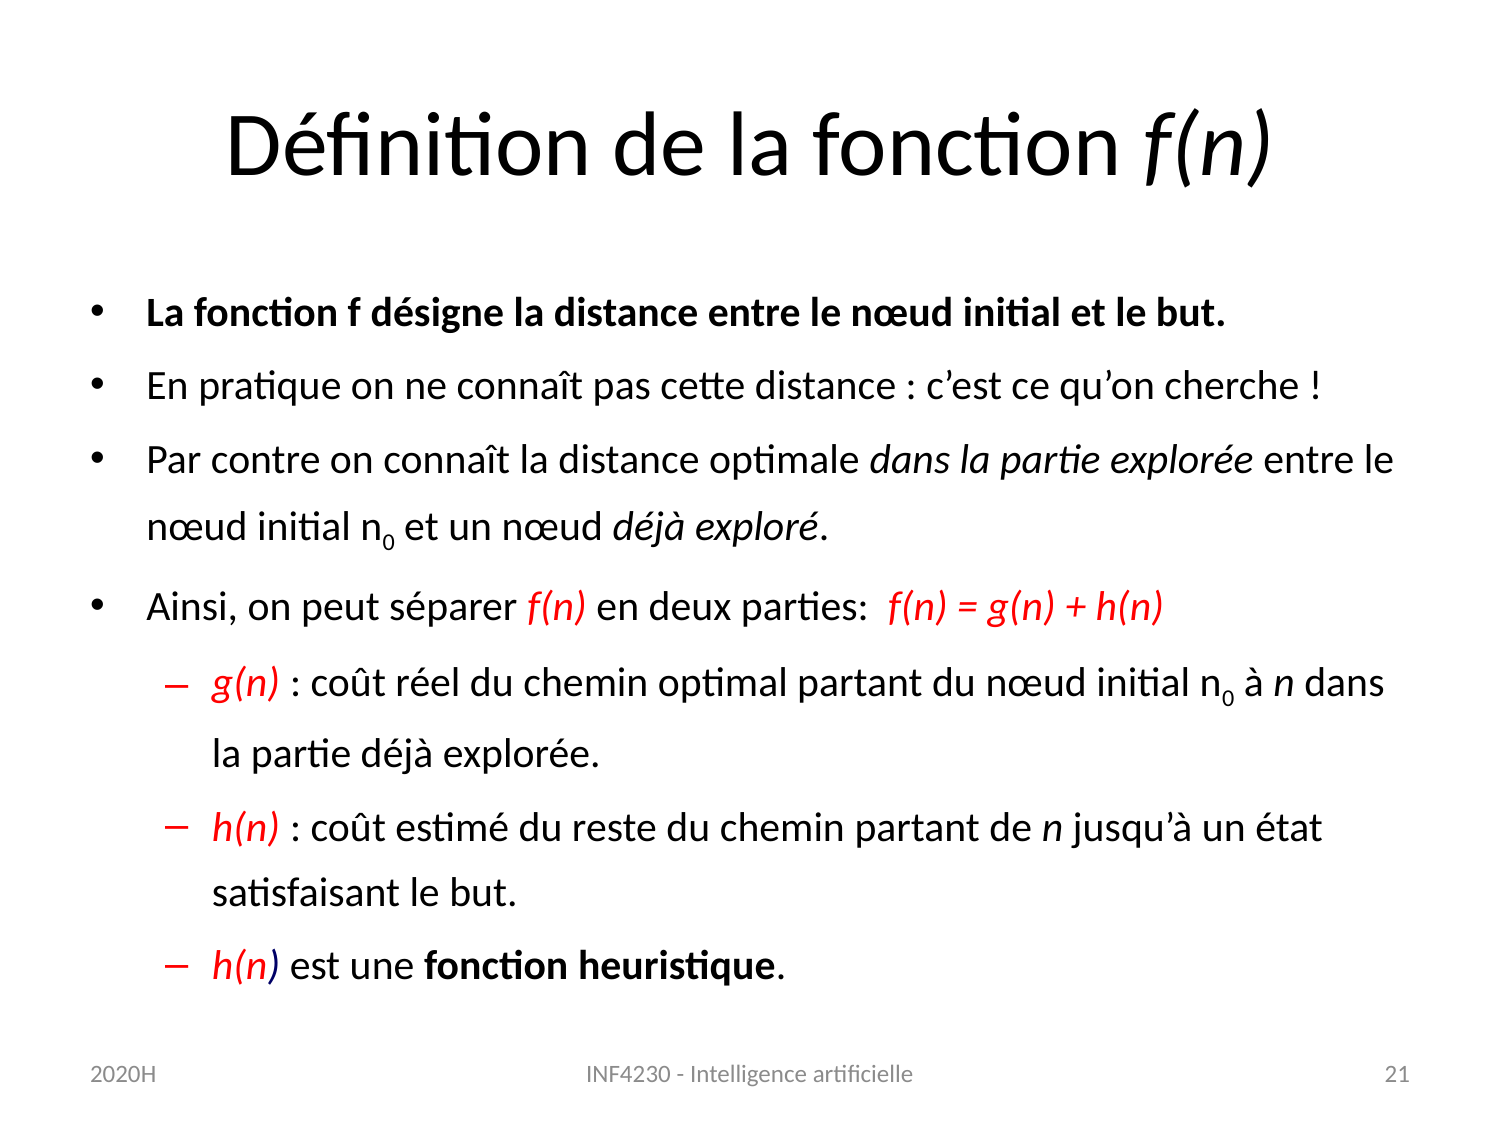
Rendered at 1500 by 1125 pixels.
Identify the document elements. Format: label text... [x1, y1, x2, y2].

footer INF4230 - Intelligence artificielle [512, 1042, 988, 1103]
list La fonction f désigne la distance entre le nœud initial et le but. En pratique on ne connaît pas cette distance : c’est ce qu’on cherche ! Par contre on connaît la distance optimale dans la partie explorée entre le nœud initial n0 et un nœud déjà exploré. Ainsi, on peut séparer f(n) en deux parties: f(n) = g(n) + h(n) g(n) : coût réel du chemin optimal partant du nœud initial n0 à n dans la partie déjà explorée. h(n) : coût estimé du reste du chemin partant de n jusqu’à un état satisfaisant le but. h(n) est une fonction heuristique. [75, 262, 1425, 1005]
slide_number <numéro> [1074, 1042, 1425, 1103]
slide_number 2020H [75, 1042, 425, 1103]
title Définition de la fonction f(n) [75, 45, 1425, 233]
